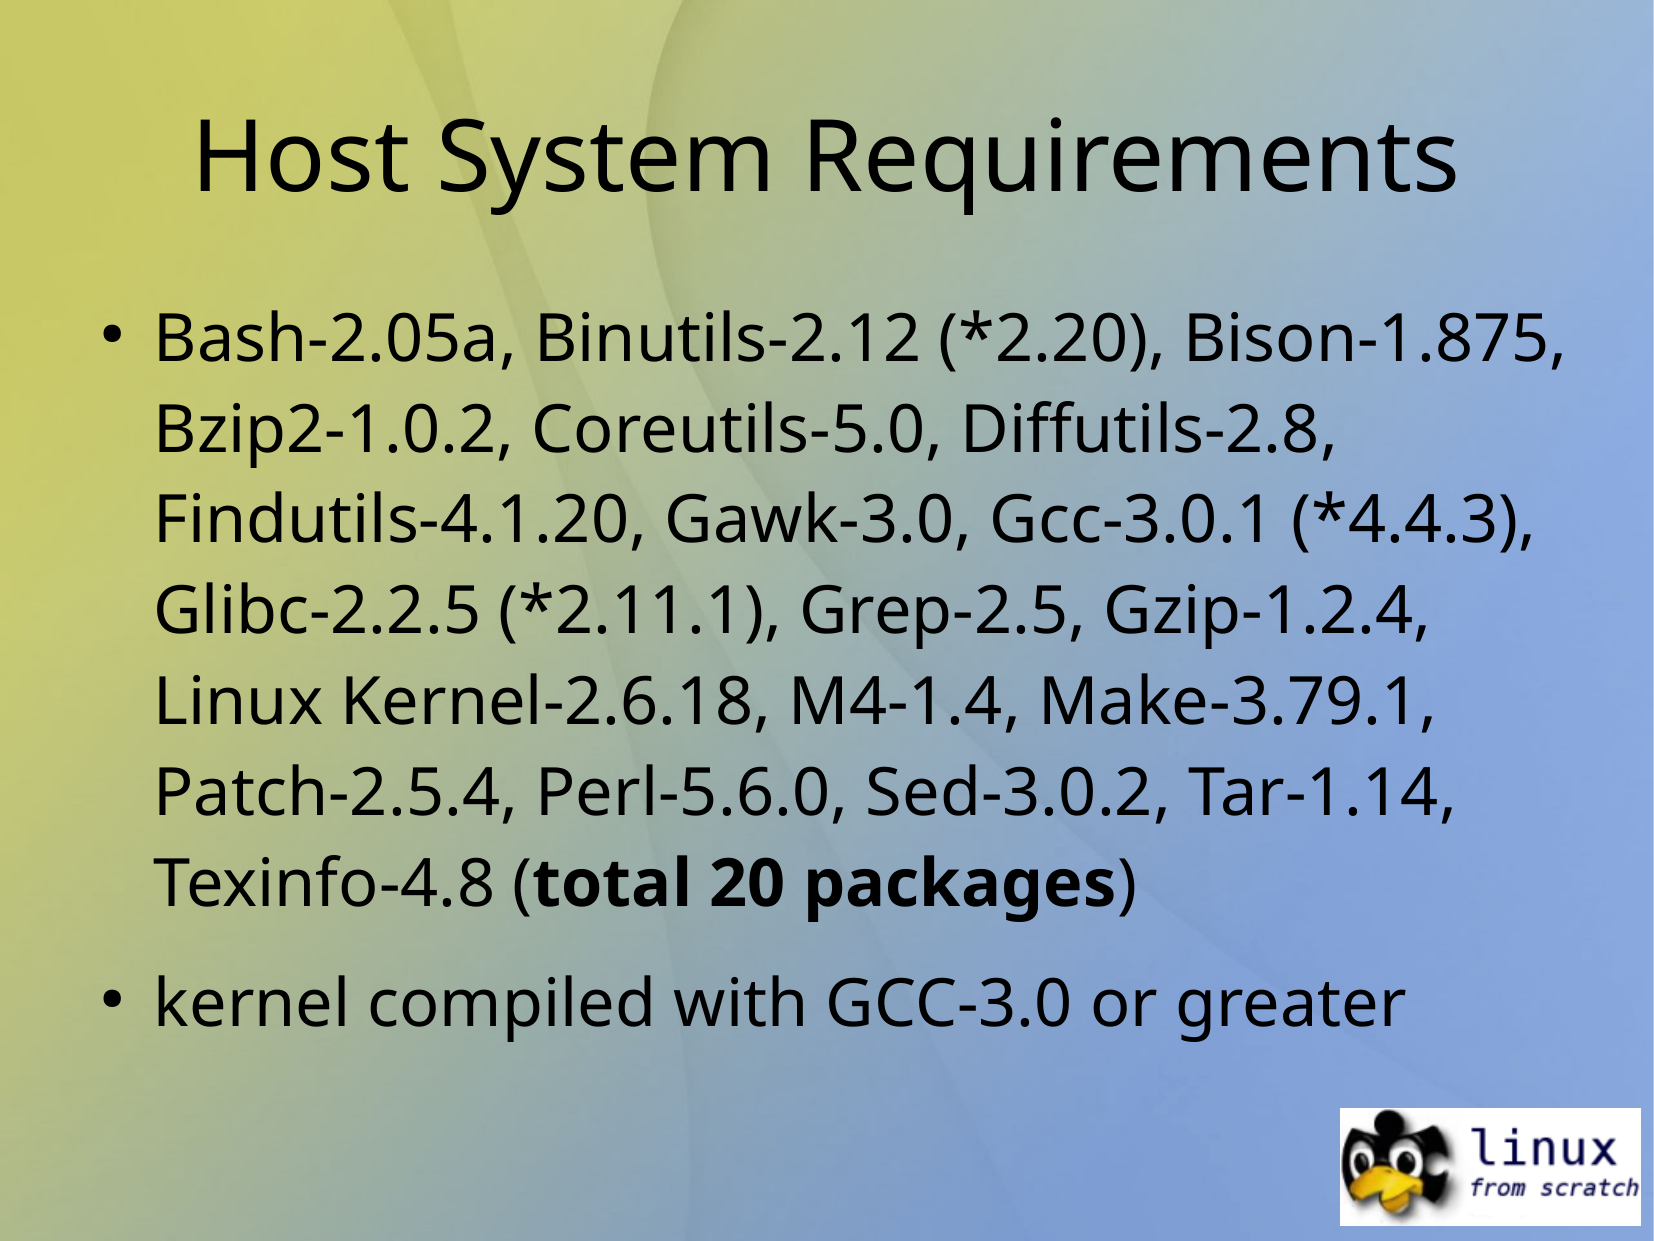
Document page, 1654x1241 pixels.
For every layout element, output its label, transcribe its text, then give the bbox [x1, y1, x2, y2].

list Bash-2.05a, Binutils-2.12 (*2.20), Bison-1.875, Bzip2-1.0.2, Coreutils-5.0, Diffutils-2.8, Findutils-4.1.20, Gawk-3.0, Gcc-3.0.1 (*4.4.3), Glibc-2.2.5 (*2.11.1), Grep-2.5, Gzip-1.2.4, Linux Kernel-2.6.18, M4-1.4, Make-3.79.1, Patch-2.5.4, Perl-5.6.0, Sed-3.0.2, Tar-1.14, Texinfo-4.8 (total 20 packages) kernel compiled with GCC-3.0 or greater [82, 290, 1571, 1094]
picture [0, 0, 1654, 1241]
title Host System Requirements [82, 56, 1571, 250]
